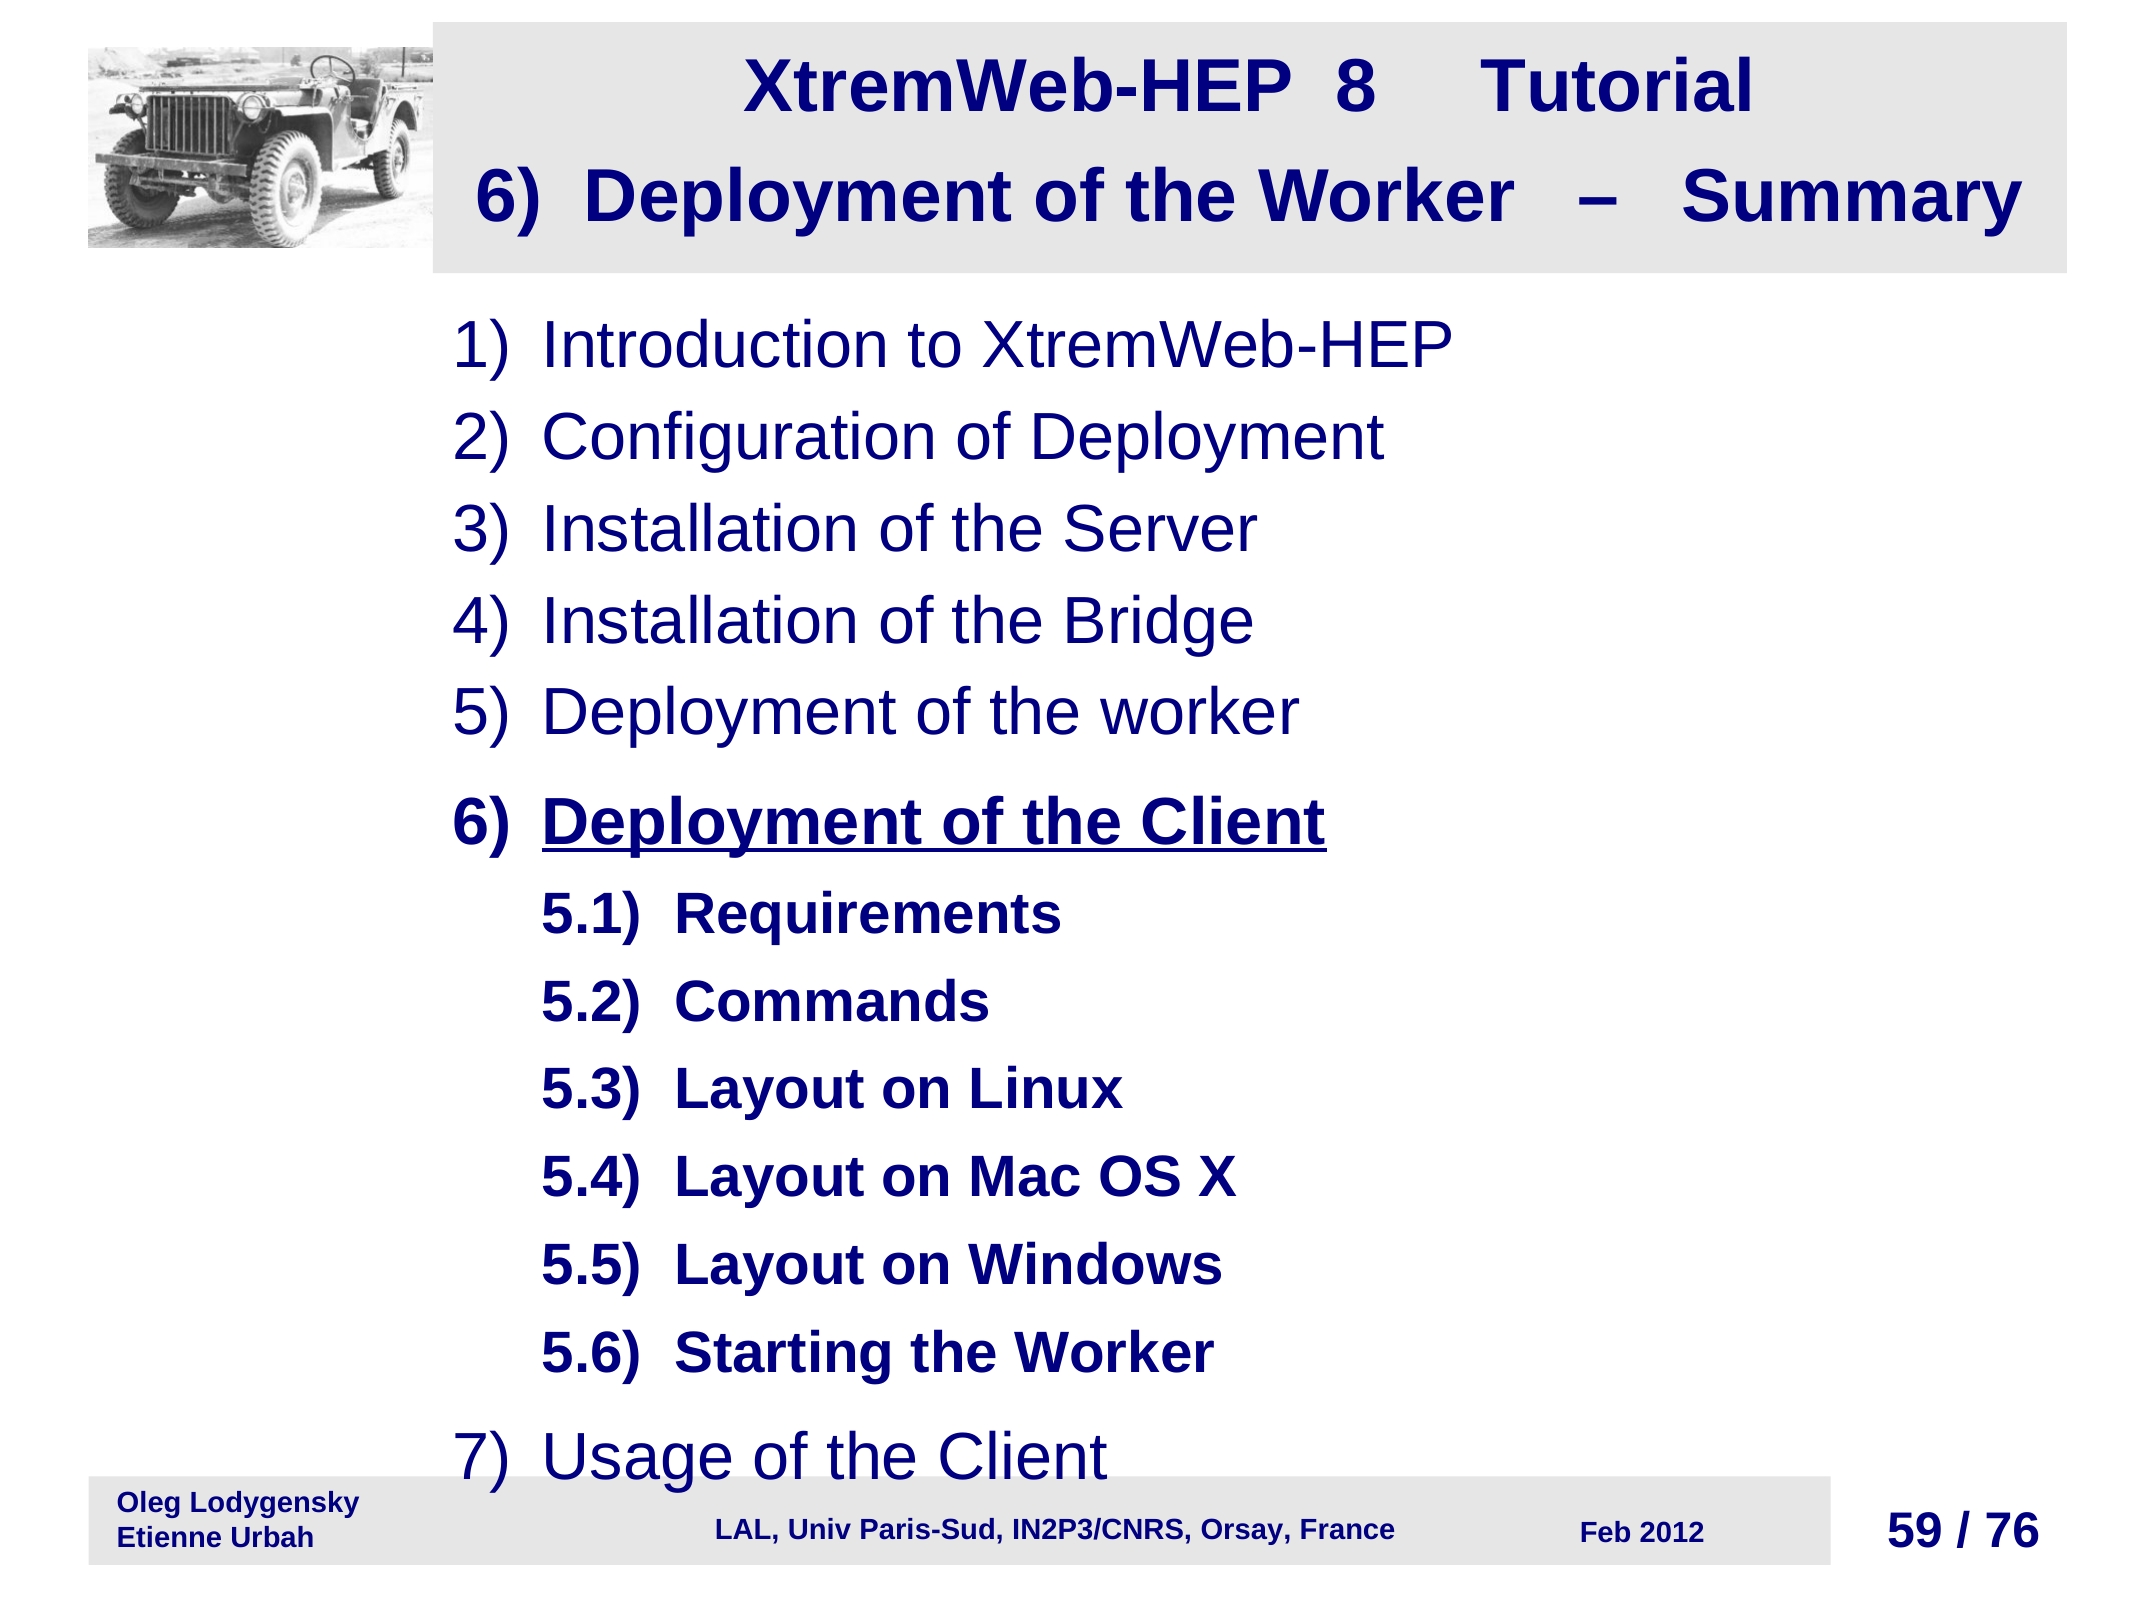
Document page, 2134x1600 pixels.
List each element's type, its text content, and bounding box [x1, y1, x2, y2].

text_box Introduction to XtremWeb-HEP Configuration of Deployment Installation of the Server Installation of the Bridge Deployment of the worker Deployment of the Client Requirements Commands Layout on Linux Layout on Mac OS X Layout on Windows Starting the Worker Usage of the Client [453, 301, 1930, 1404]
title 6) Deployment of the Worker – Summary [442, 118, 2067, 266]
picture [88, 47, 433, 248]
